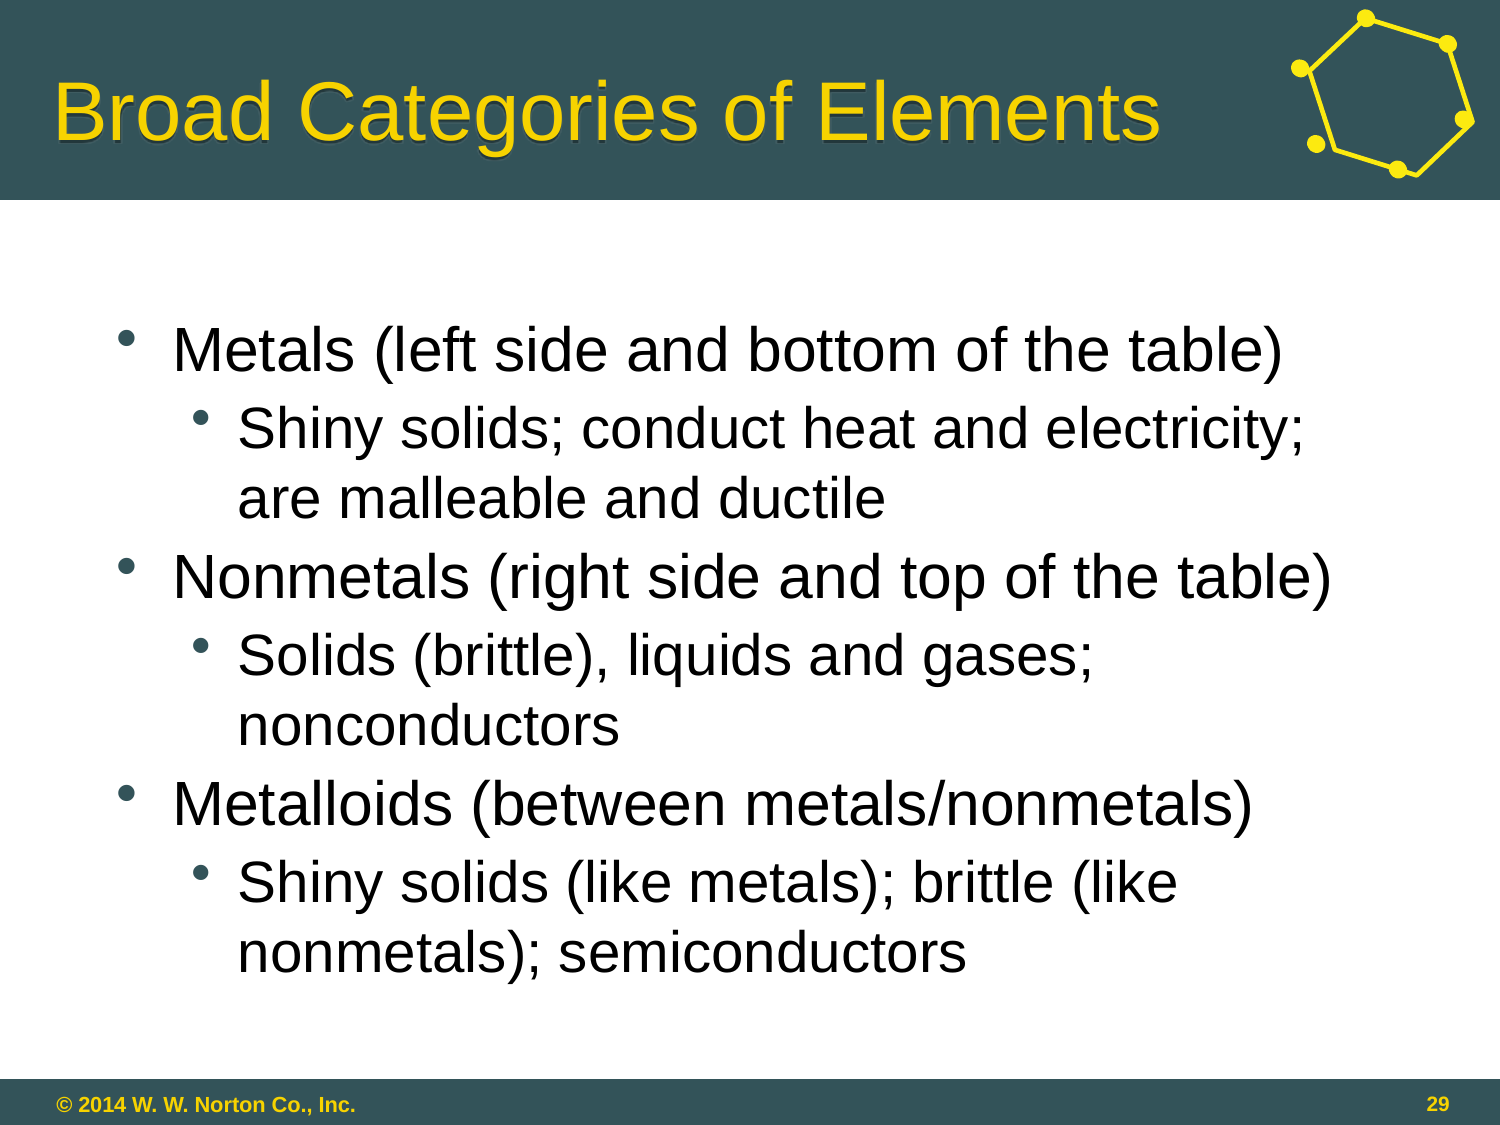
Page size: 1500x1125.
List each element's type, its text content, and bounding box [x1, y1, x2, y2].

list Metals (left side and bottom of the table) Shiny solids; conduct heat and electricity; are malleable and ductile Nonmetals (right side and top of the table) Solids (brittle), liquids and gases; nonconductors Metalloids (between metals/nonmetals) Shiny solids (like metals); brittle (like nonmetals); semiconductors [101, 301, 1389, 1001]
title Broad Categories of Elements [37, 19, 1213, 195]
slide_number <number> [1411, 1086, 1468, 1119]
